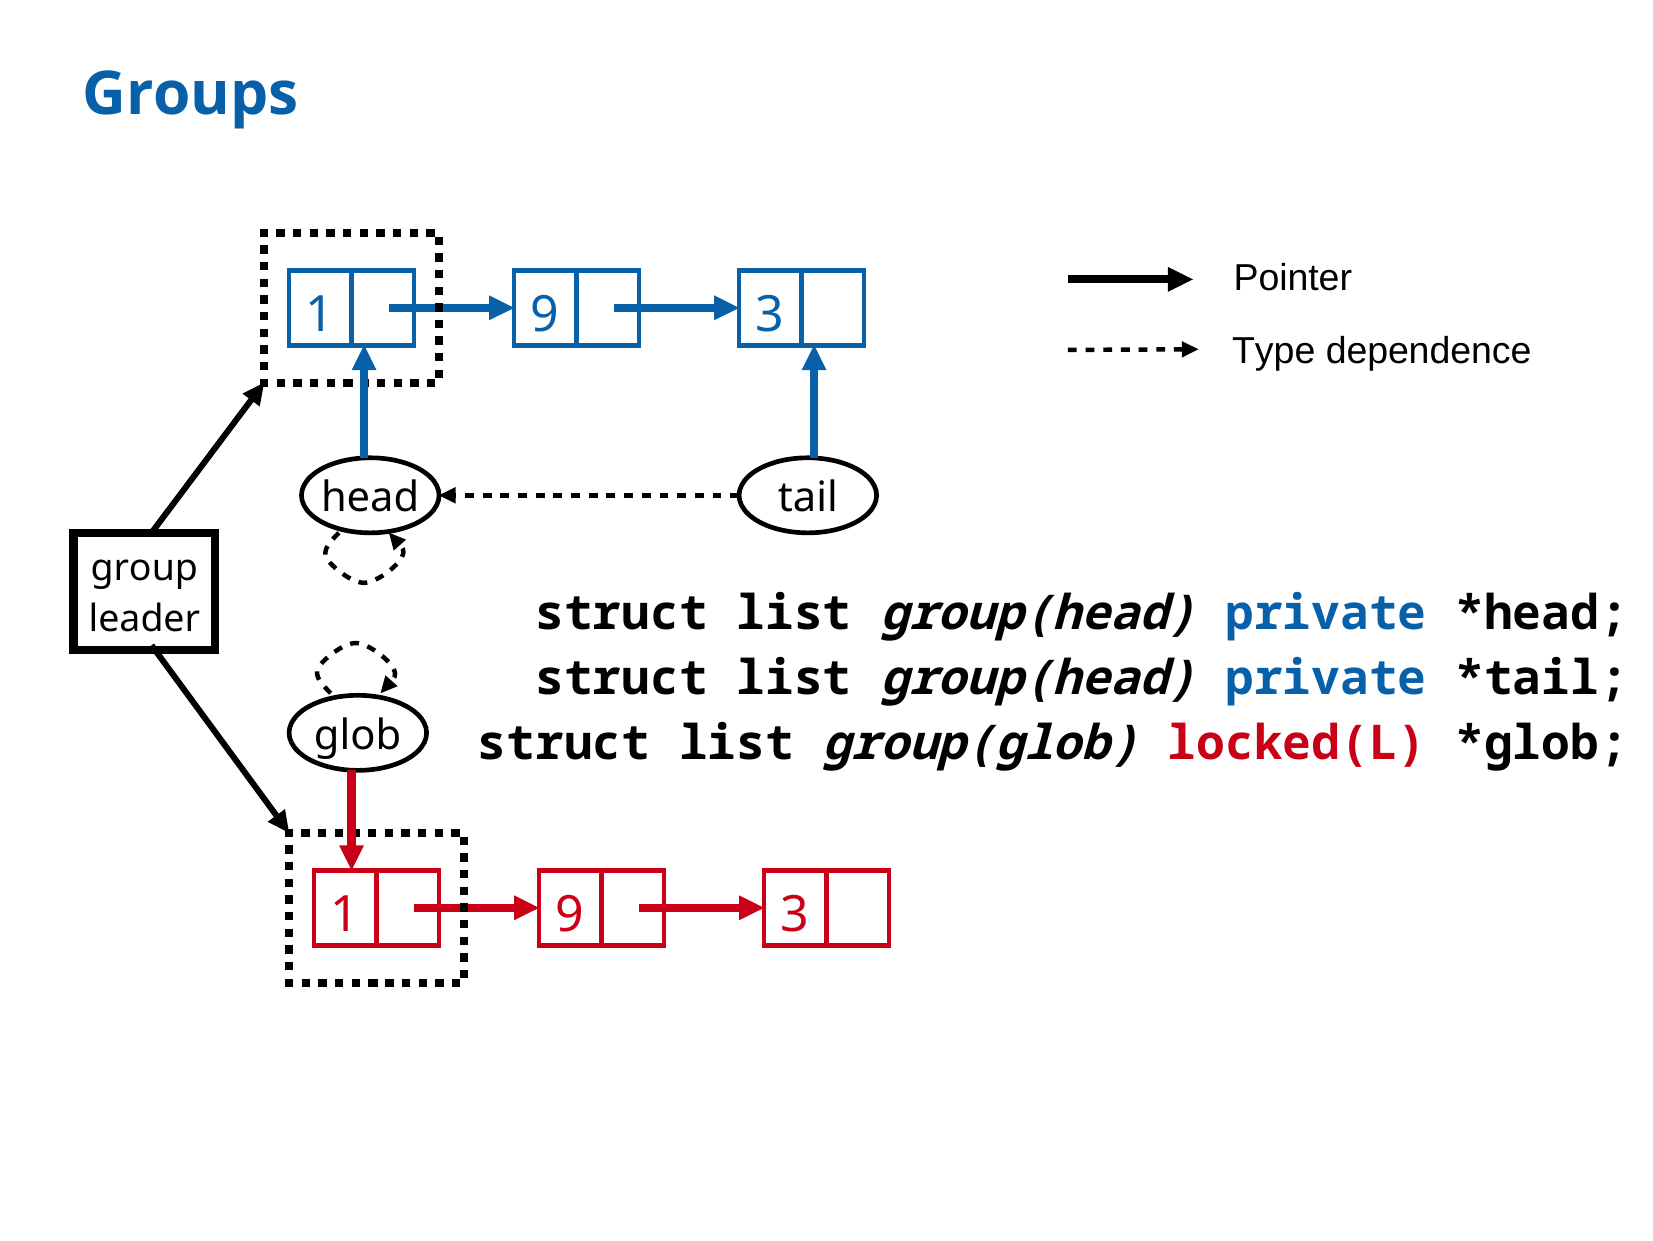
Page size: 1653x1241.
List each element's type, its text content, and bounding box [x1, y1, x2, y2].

text_box 9 [540, 870, 600, 954]
text_box 3 [765, 870, 825, 954]
text_box 3 [740, 270, 800, 354]
text_box Type dependence [1217, 322, 1547, 379]
text_box 9 [515, 270, 575, 354]
text_box head [301, 457, 439, 533]
text_box tail [739, 457, 877, 533]
text_box glob [289, 695, 427, 771]
text_box group leader [73, 532, 216, 651]
text_box Pointer [1218, 248, 1367, 306]
text_box 1 [290, 270, 350, 354]
text_box 1 [315, 870, 375, 954]
title Groups [82, 49, 1572, 211]
text_box struct list group(head) private *head; struct list group(head) private *tail; struct list group(glob) locked(L) *glob; [451, 570, 1643, 782]
